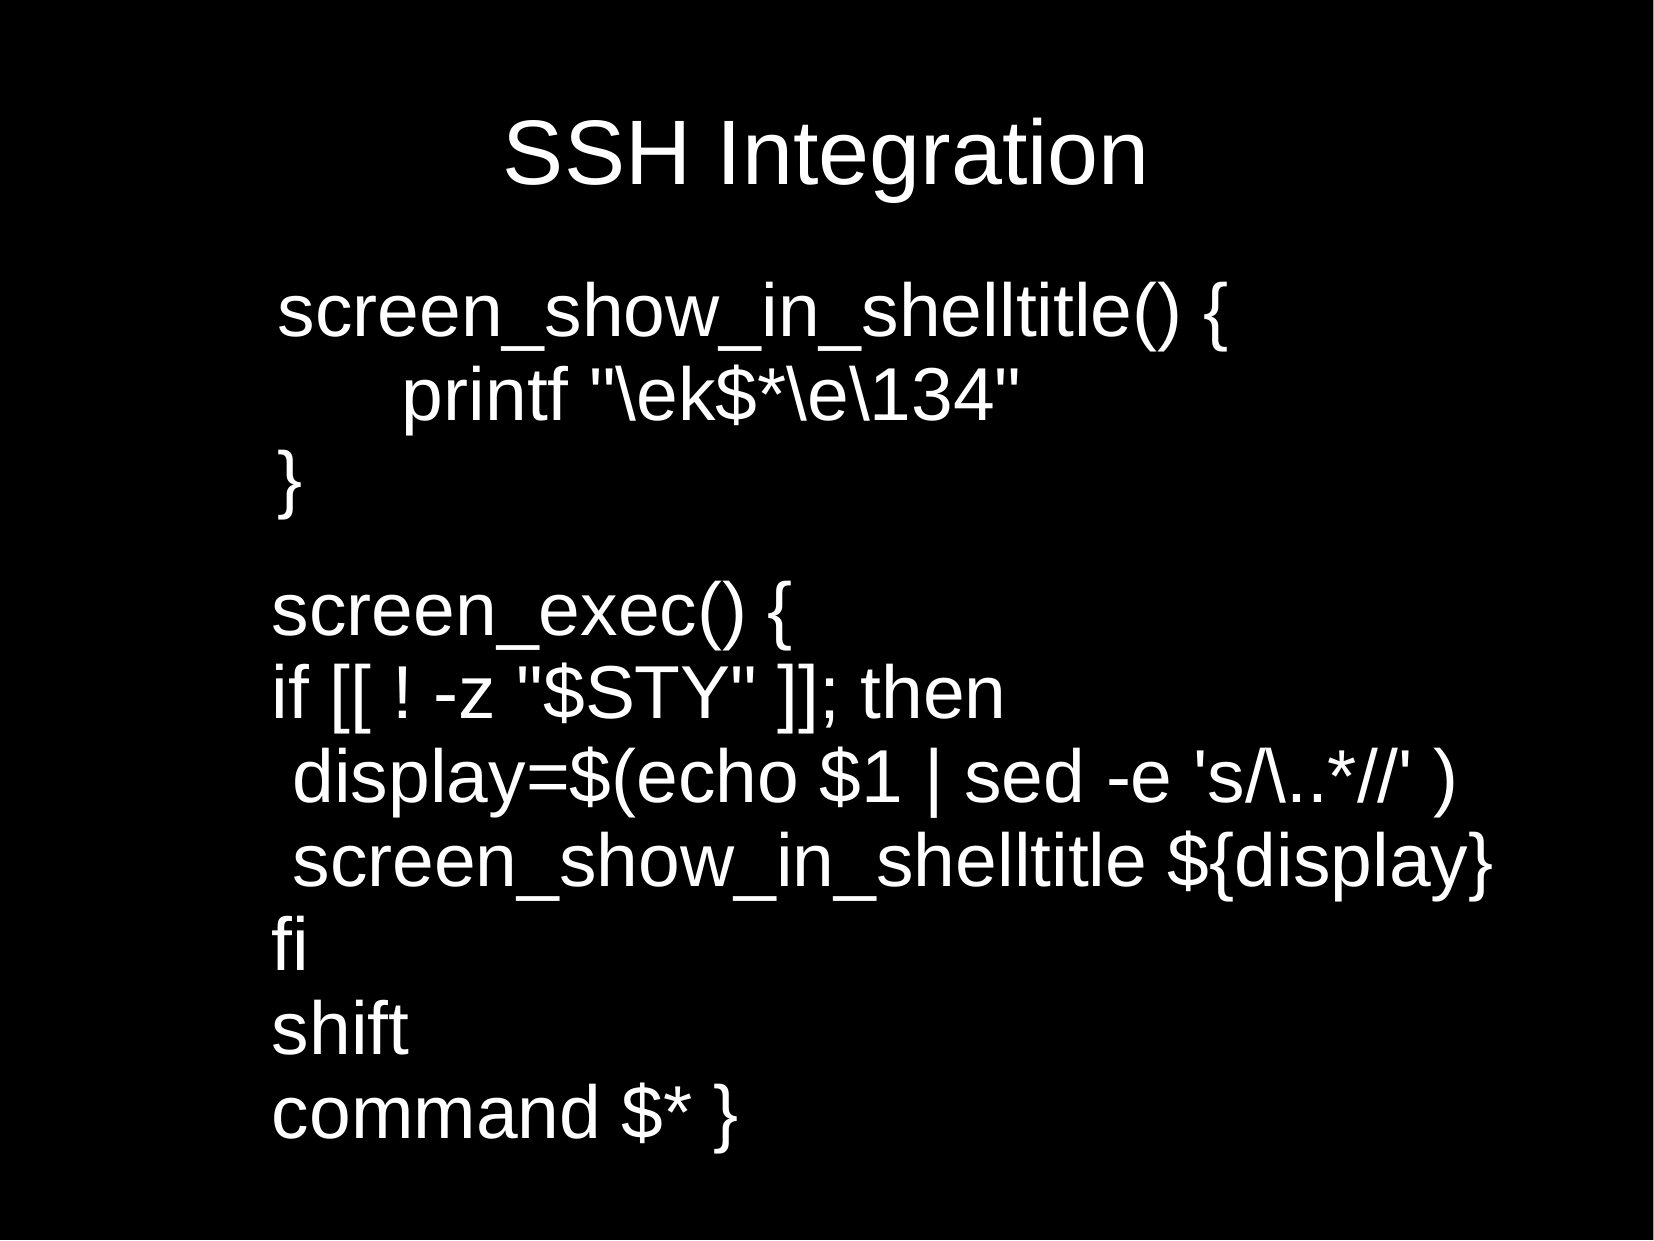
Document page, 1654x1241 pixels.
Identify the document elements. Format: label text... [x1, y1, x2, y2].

title SSH Integration [82, 56, 1571, 250]
title screen_exec() { if [[ ! -z "$STY" ]]; then display=$(echo $1 | sed -e 's/\..*//' ) screen_show_in_shelltitle ${display} fi shift command $* } [271, 566, 1524, 1239]
title screen_show_in_shelltitle() { printf "\ek$*\e\134" } [277, 268, 1508, 566]
